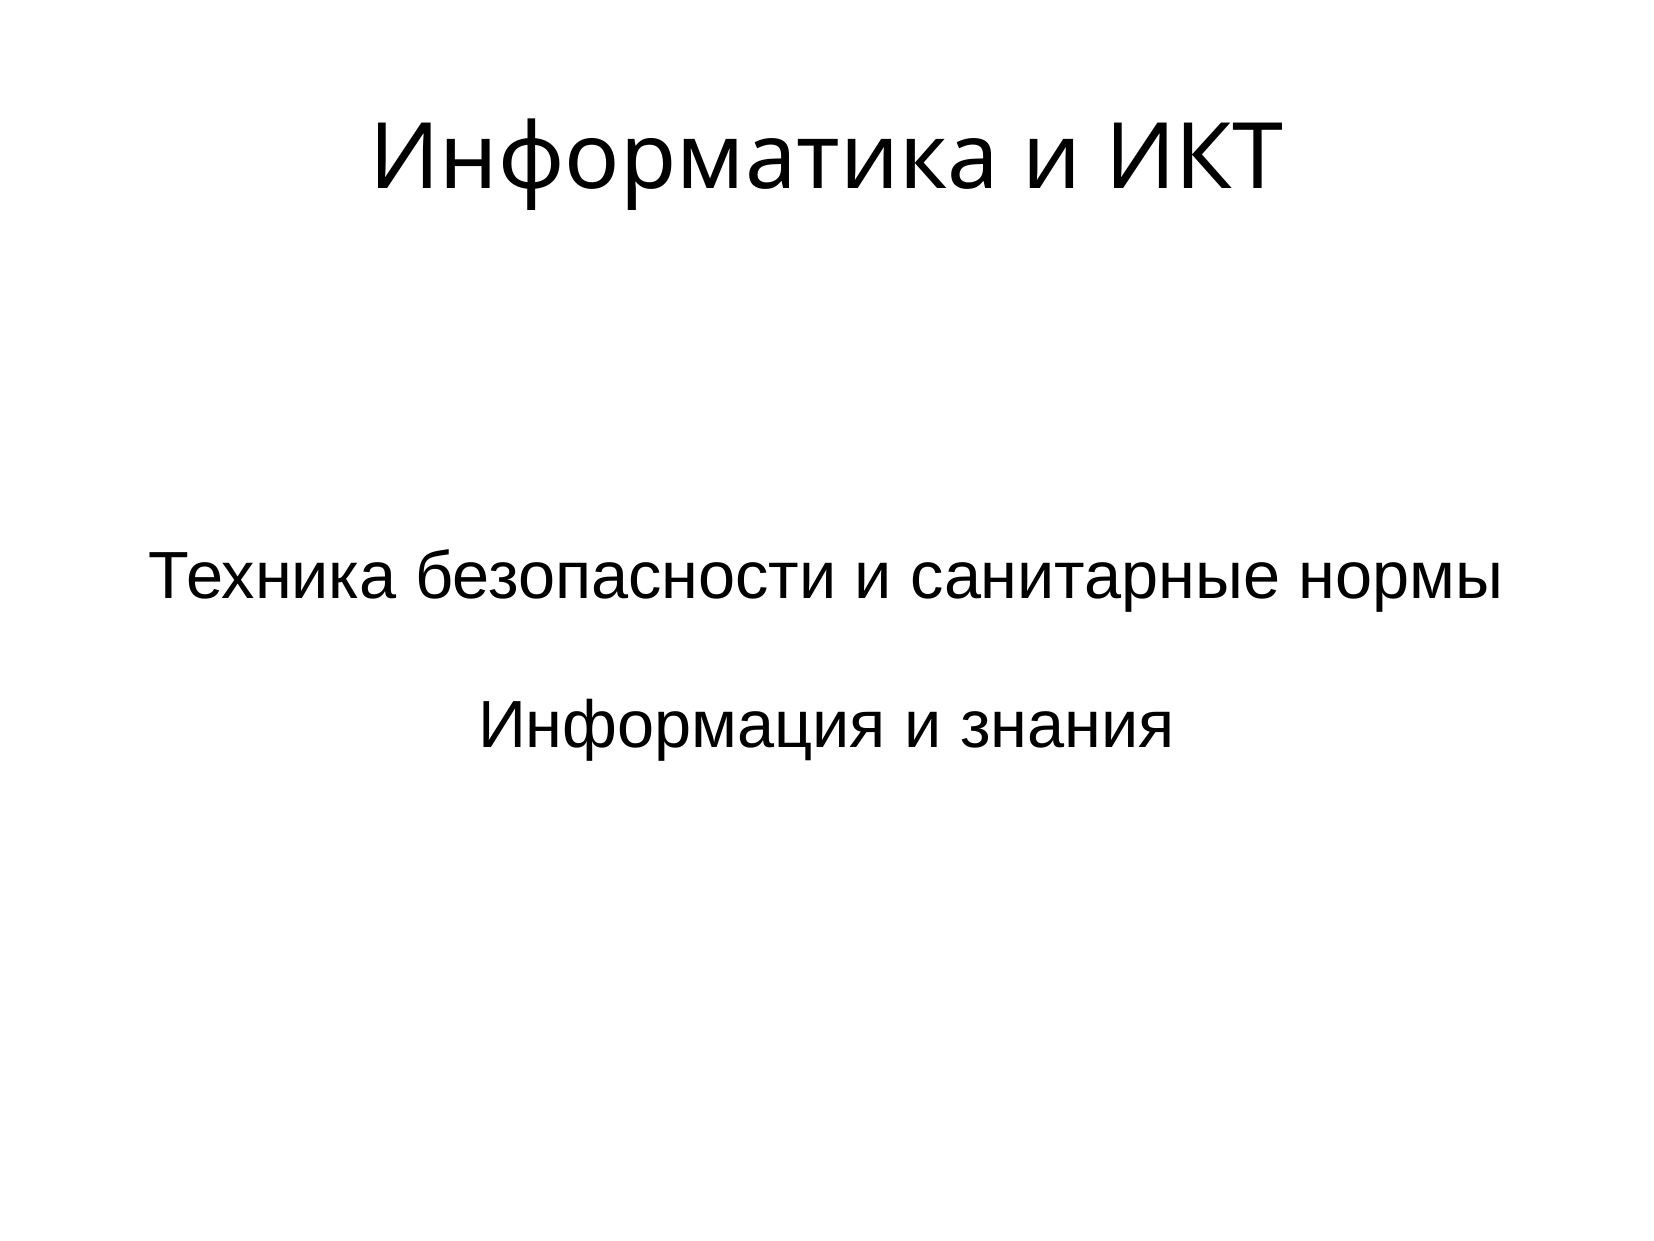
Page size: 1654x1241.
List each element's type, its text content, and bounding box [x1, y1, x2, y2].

title Информатика и ИКТ [82, 49, 1571, 257]
subtitle Техника безопасности и санитарные нормы Информация и знания [82, 290, 1571, 1010]
